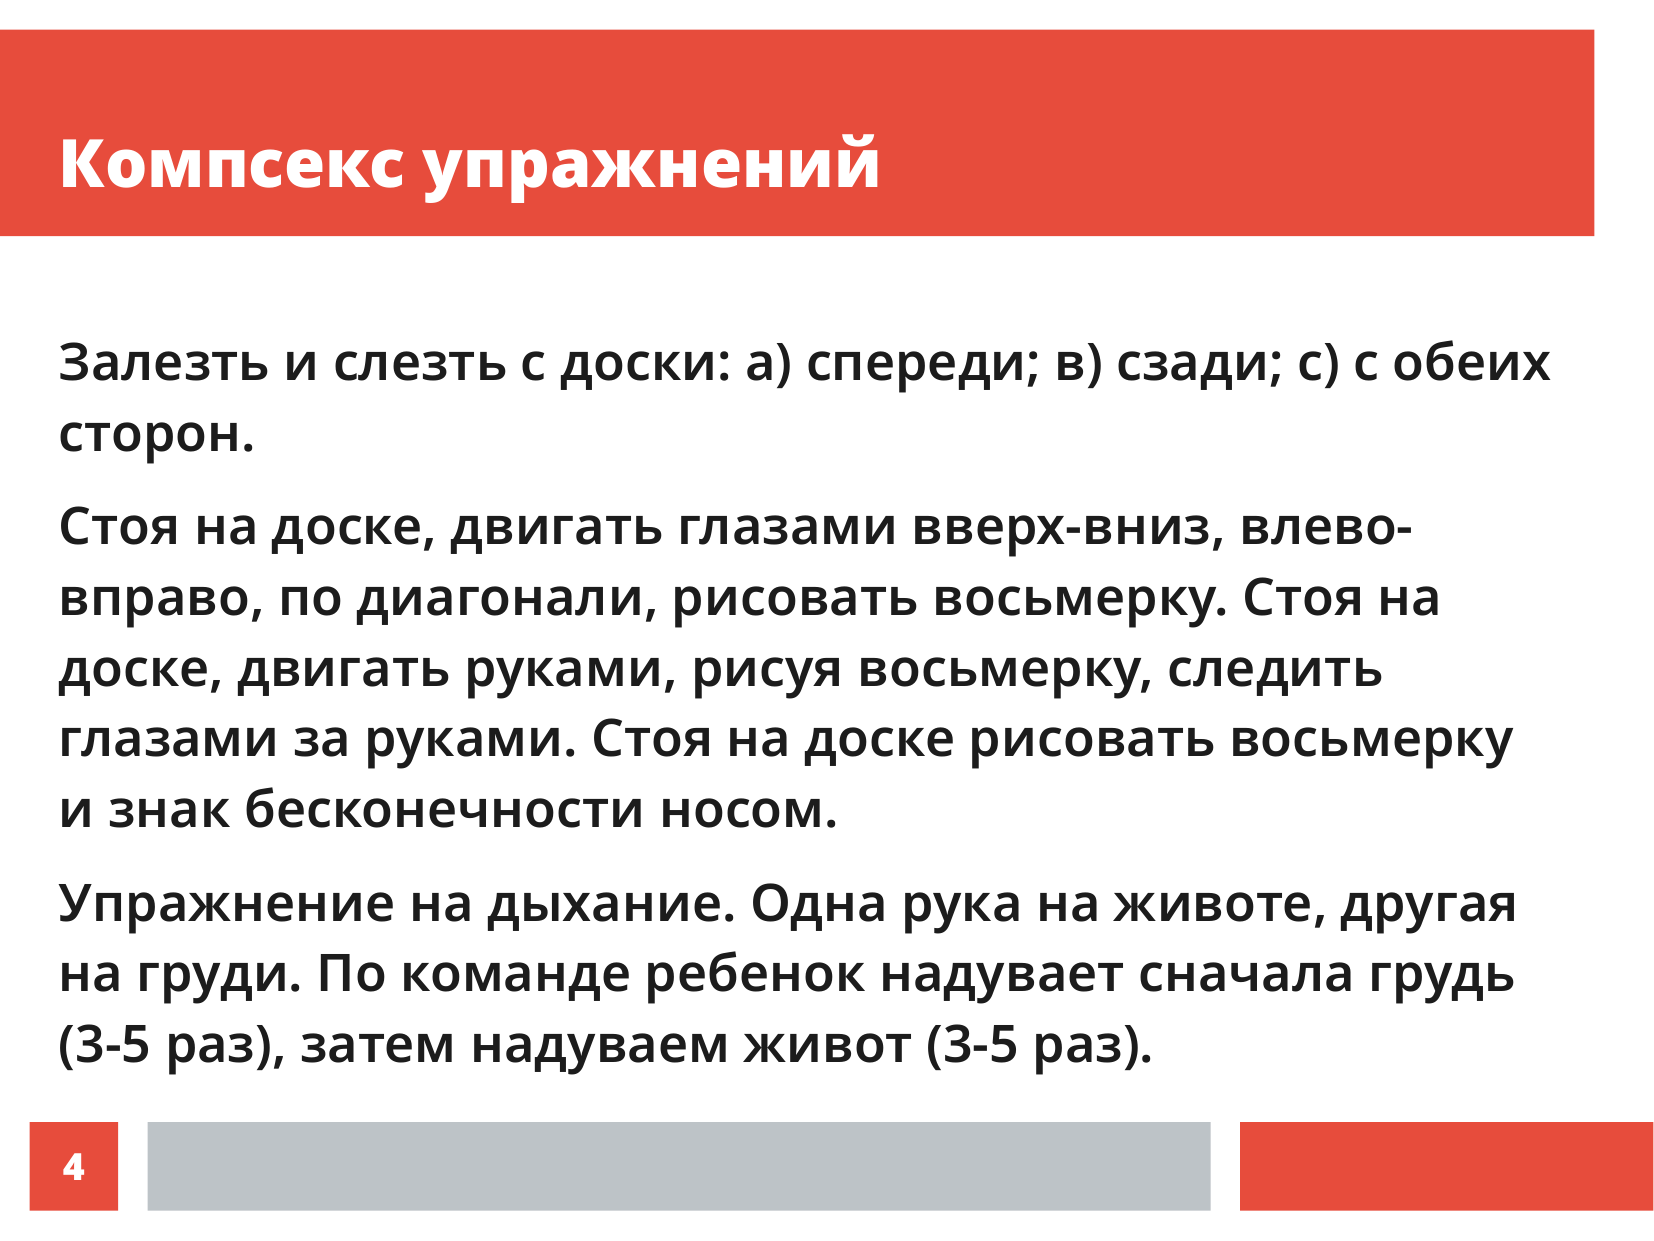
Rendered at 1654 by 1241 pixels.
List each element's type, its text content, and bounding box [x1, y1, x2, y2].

list Залезть и слезть с доски: а) спереди; в) сзади; с) с обеих сторон. Стоя на доске, двигать глазами вверх-вниз, влево-вправо, по диагонали, рисовать восьмерку. Стоя на доске, двигать руками, рисуя восьмерку, следить глазами за руками. Стоя на доске рисовать восьмерку и знак бесконечности носом. Упражнение на дыхание. Одна рука на животе, другая на груди. По команде ребенок надувает сначала грудь (3-5 раз), затем надуваем живот (3-5 раз). [59, 324, 1565, 1093]
title Компсекс упражнений [59, 59, 1595, 207]
